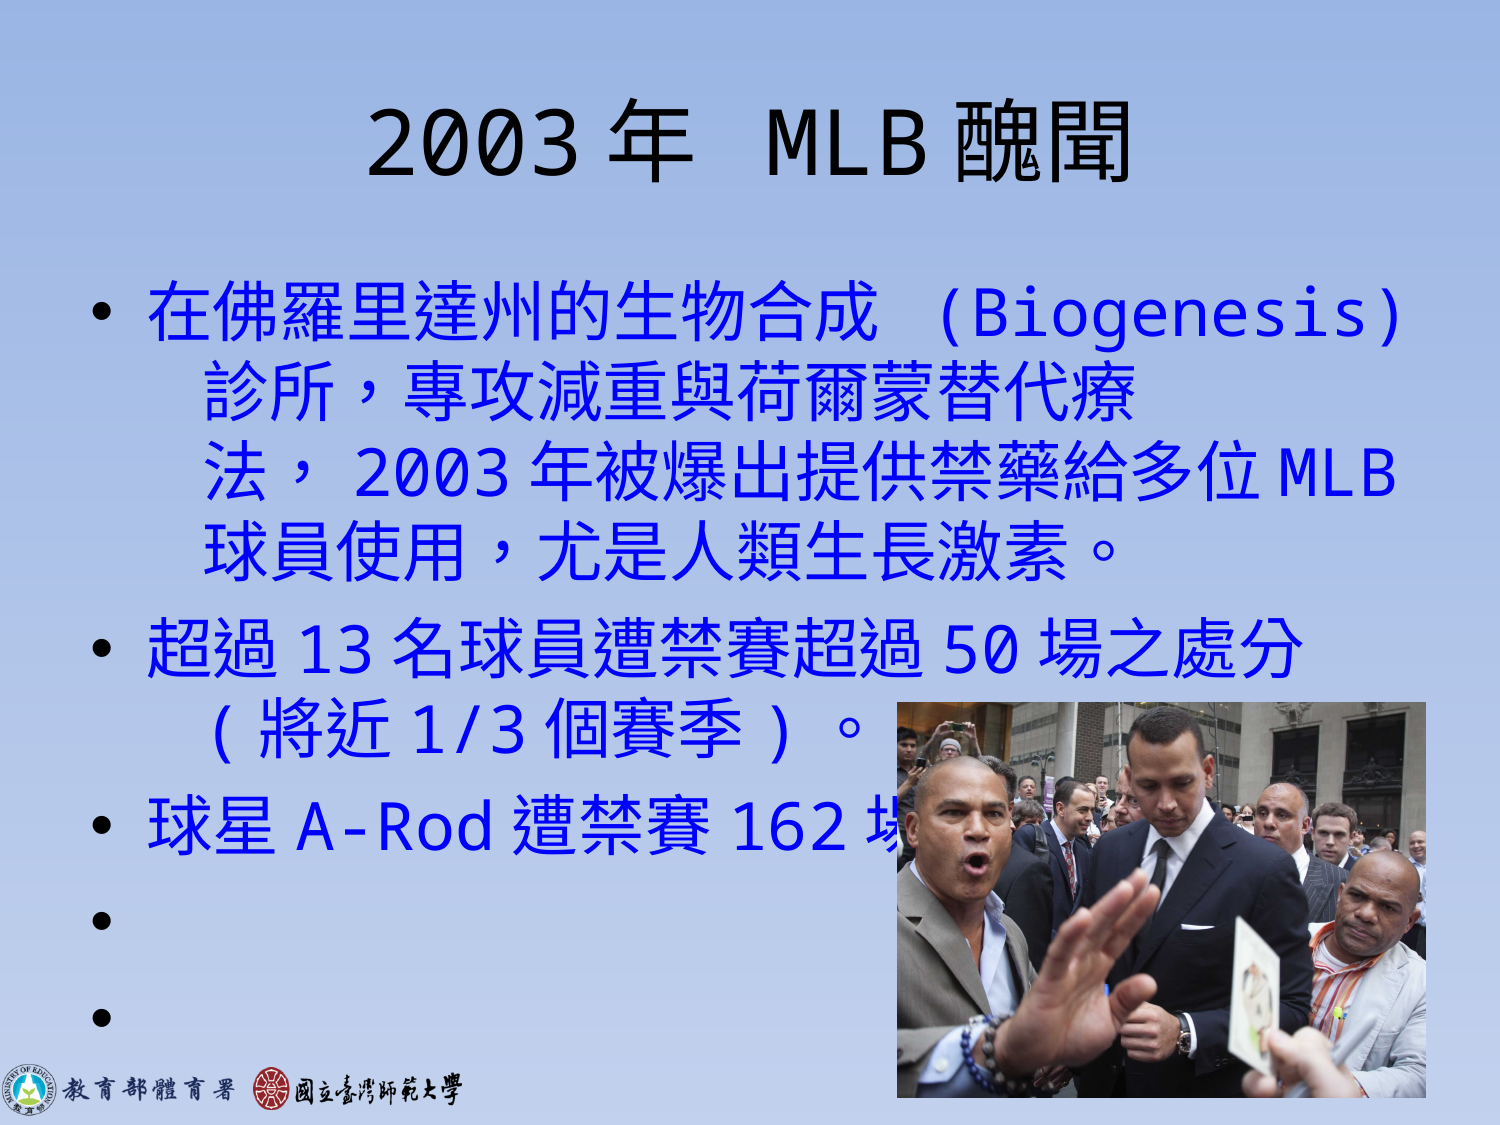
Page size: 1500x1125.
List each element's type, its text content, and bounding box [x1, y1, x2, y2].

list 在佛羅里達州的生物合成 (Biogenesis) 診所，專攻減重與荷爾蒙替代療法，2003年被爆出提供禁藥給多位MLB球員使用，尤是人類生長激素。 超過13名球員遭禁賽超過50場之處分 (將近1/3個賽季)。 球星A-Rod遭禁賽162場。 [75, 262, 1426, 1005]
picture [897, 702, 1426, 1099]
title 2003年 MLB醜聞 [75, 45, 1426, 233]
